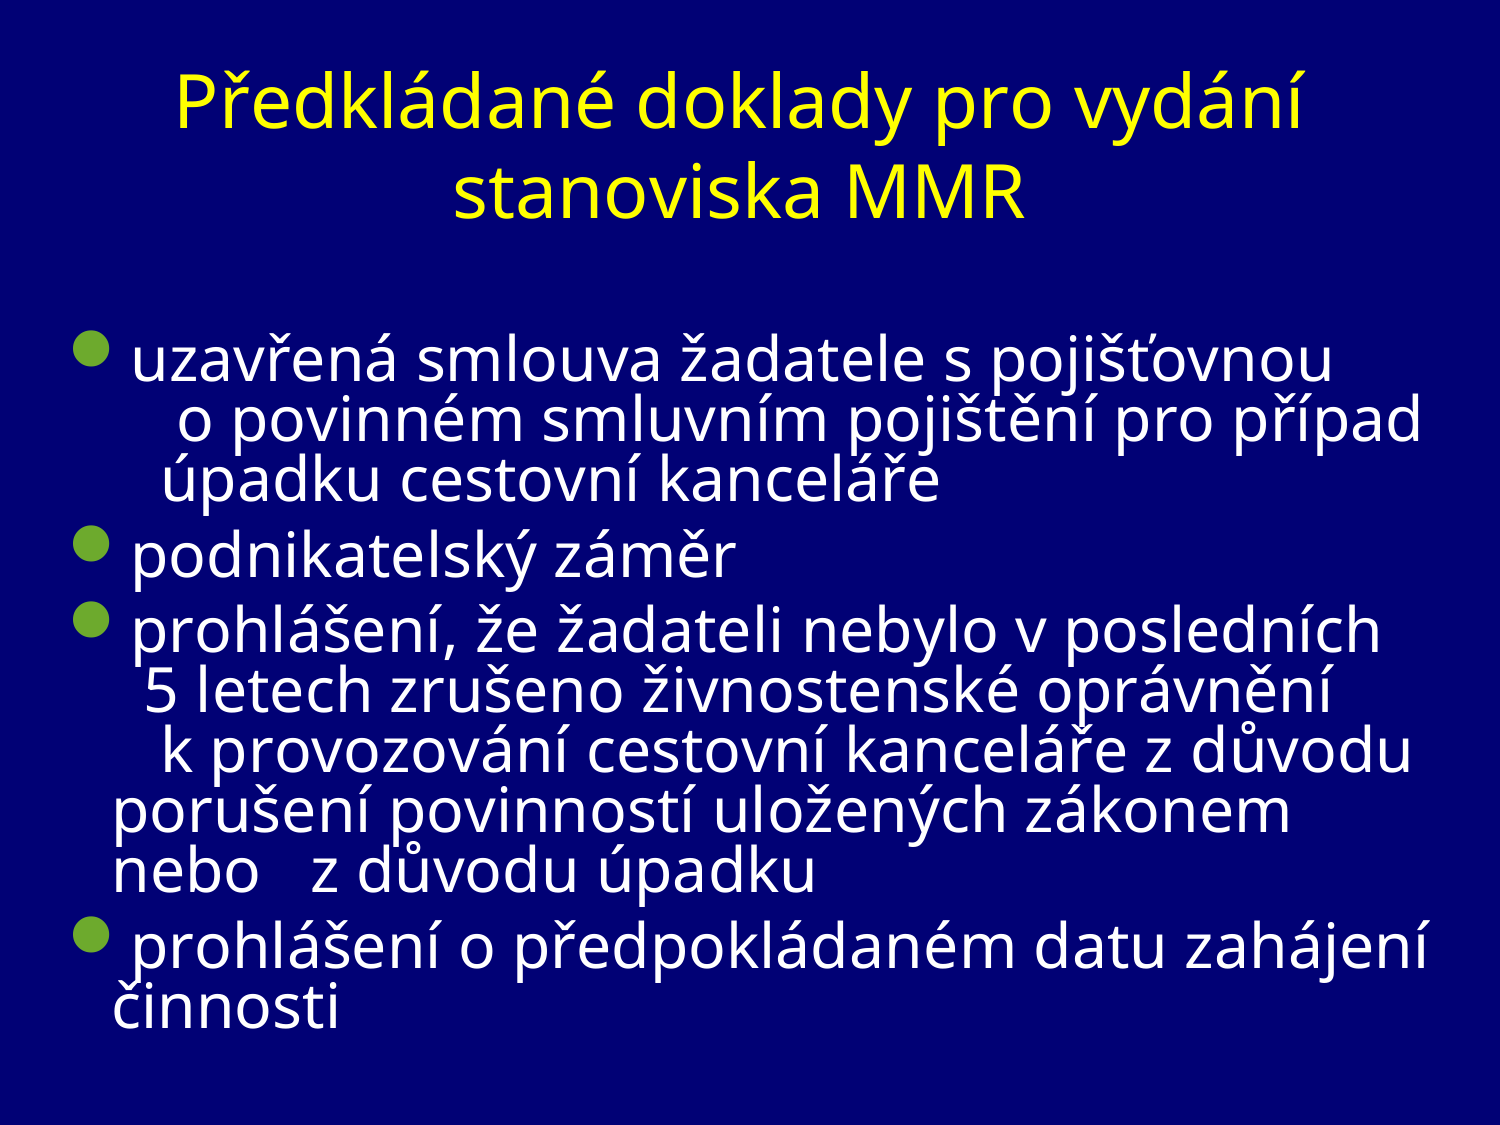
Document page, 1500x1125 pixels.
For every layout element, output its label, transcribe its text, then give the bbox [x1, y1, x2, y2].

text_box uzavřená smlouva žadatele s pojišťovnou o povinném smluvním pojištění pro případ úpadku cestovní kanceláře podnikatelský záměr prohlášení, že žadateli nebylo v posledních 5 letech zrušeno živnostenské oprávnění k provozování cestovní kanceláře z důvodu porušení povinností uložených zákonem nebo z důvodu úpadku prohlášení o předpokládaném datu zahájení činnosti [53, 326, 1449, 1125]
text_box Předkládané doklady pro vydání stanoviska MMR [29, 37, 1450, 251]
